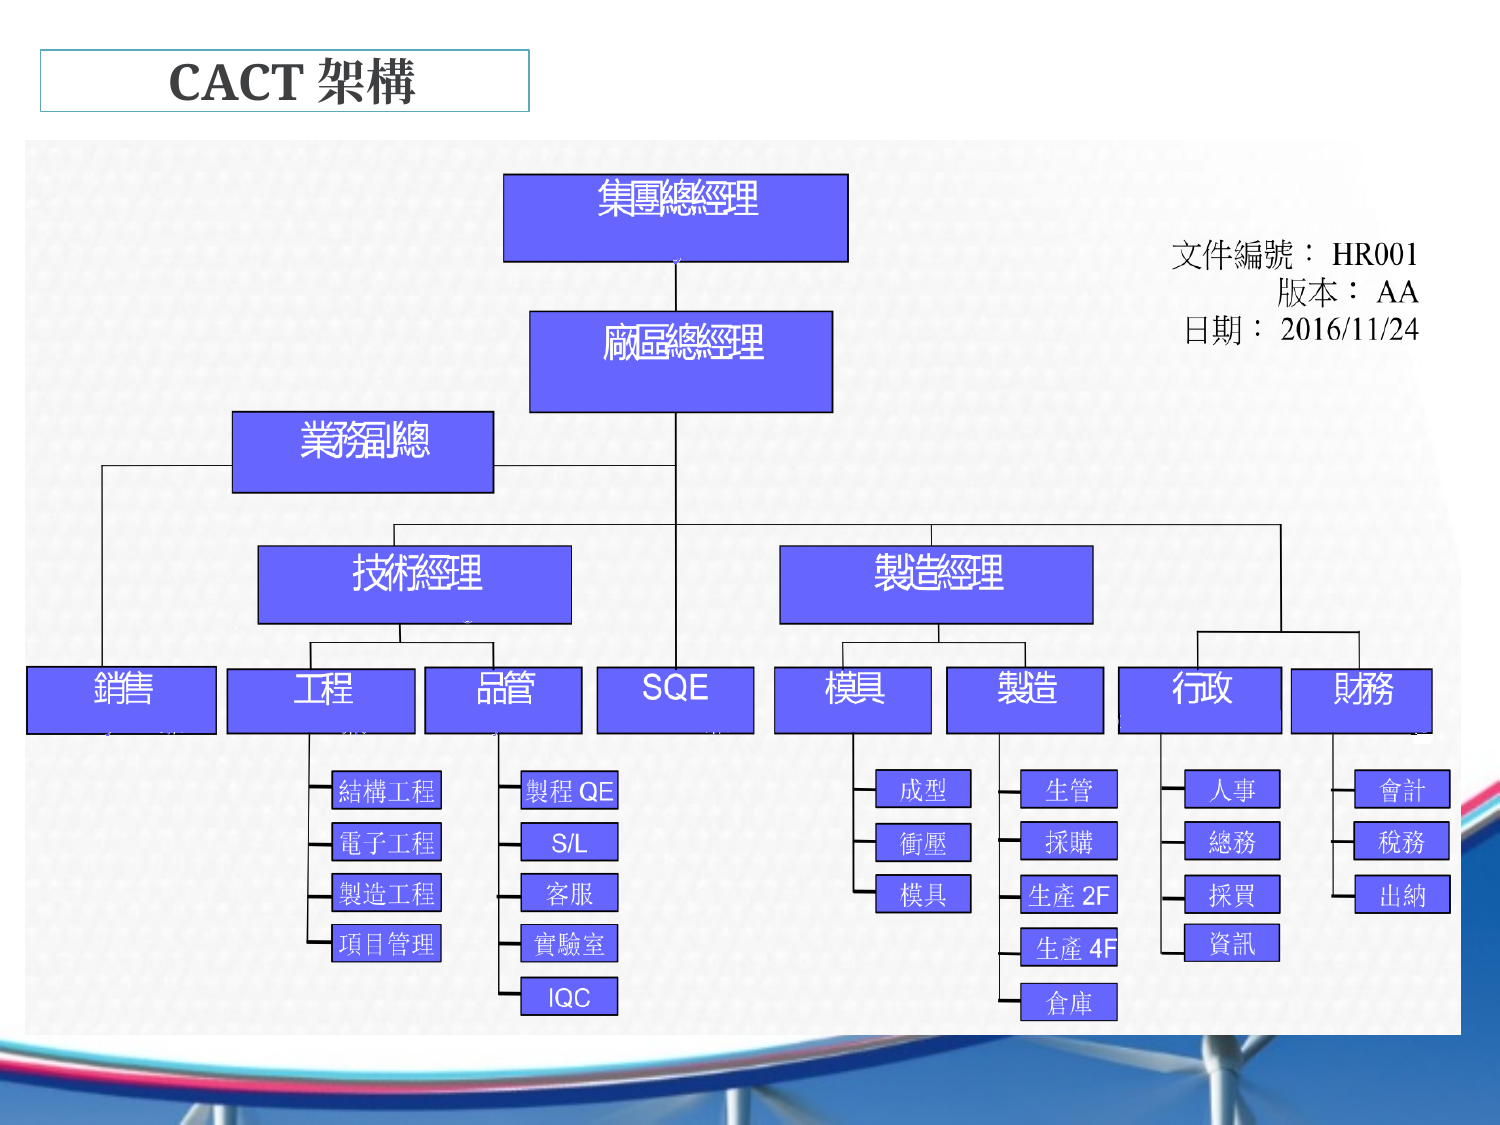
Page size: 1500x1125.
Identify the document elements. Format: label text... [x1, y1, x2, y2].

picture [0, 0, 1500, 1125]
text_box CACT架構 [46, 42, 538, 118]
